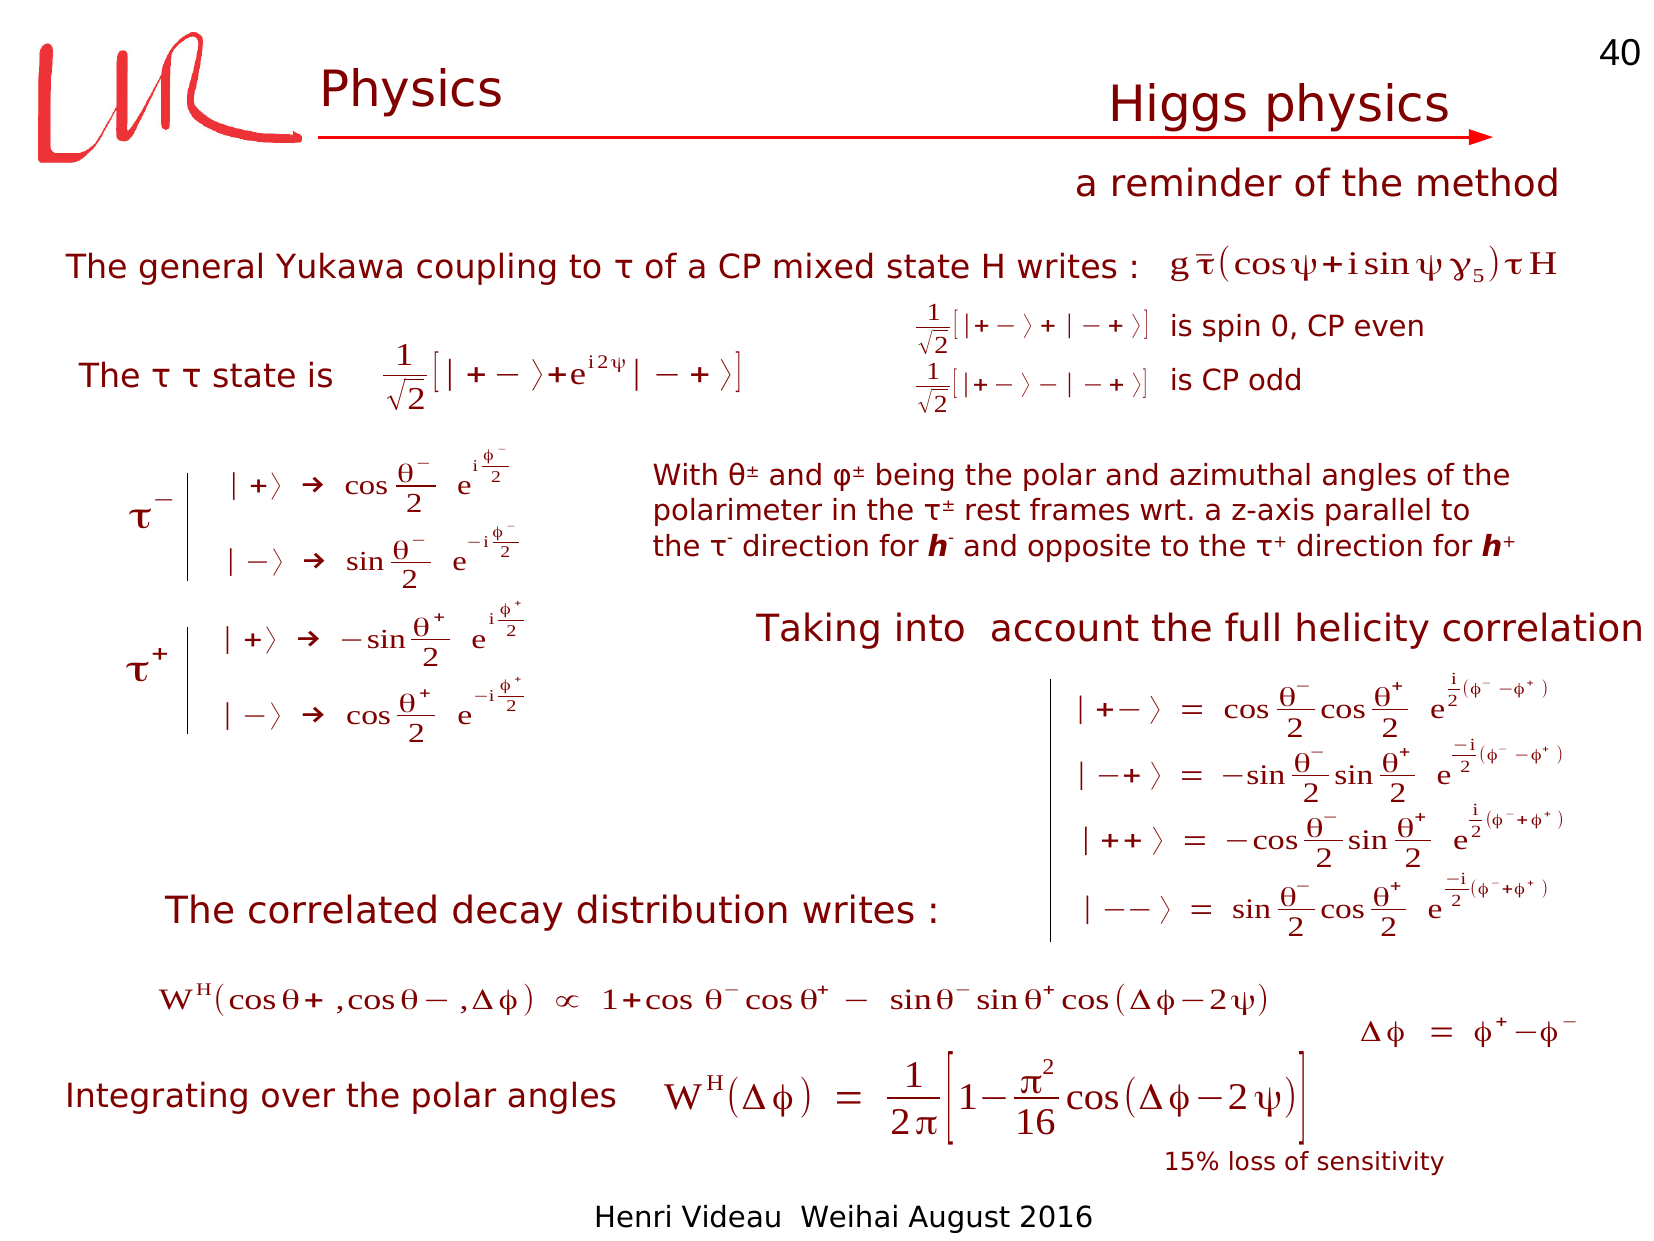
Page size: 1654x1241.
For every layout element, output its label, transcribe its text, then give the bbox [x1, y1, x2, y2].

text_box is spin 0, CP even [1169, 309, 1425, 346]
text_box is CP odd [1169, 363, 1339, 399]
text_box With θ± and φ± being the polar and azimuthal angles of the polarimeter in the τ± rest frames wrt. a z-axis parallel to the τ- direction for h- and opposite to the τ+ direction for h+ [637, 448, 1542, 571]
text_box a reminder of the method [1075, 161, 1560, 206]
chart [375, 337, 748, 416]
chart [1162, 243, 1565, 287]
text_box Integrating over the polar angles [65, 1076, 629, 1122]
text_box The τ τ state is [78, 356, 350, 401]
text_box The general Yukawa coupling to τ of a CP mixed state H writes : [53, 247, 1143, 293]
picture [38, 32, 302, 163]
chart [1353, 1010, 1586, 1050]
chart [908, 298, 1154, 418]
text_box Taking into account the full helicity correlation [756, 606, 1638, 652]
text_box 15% loss of sensitivity [1147, 1138, 1461, 1187]
text_box The correlated decay distribution writes : [150, 878, 996, 940]
chart [655, 1049, 1313, 1147]
chart [121, 443, 526, 595]
chart [117, 597, 532, 749]
chart [1067, 668, 1570, 944]
chart [150, 979, 1276, 1019]
text_box Higgs physics [1108, 74, 1453, 134]
